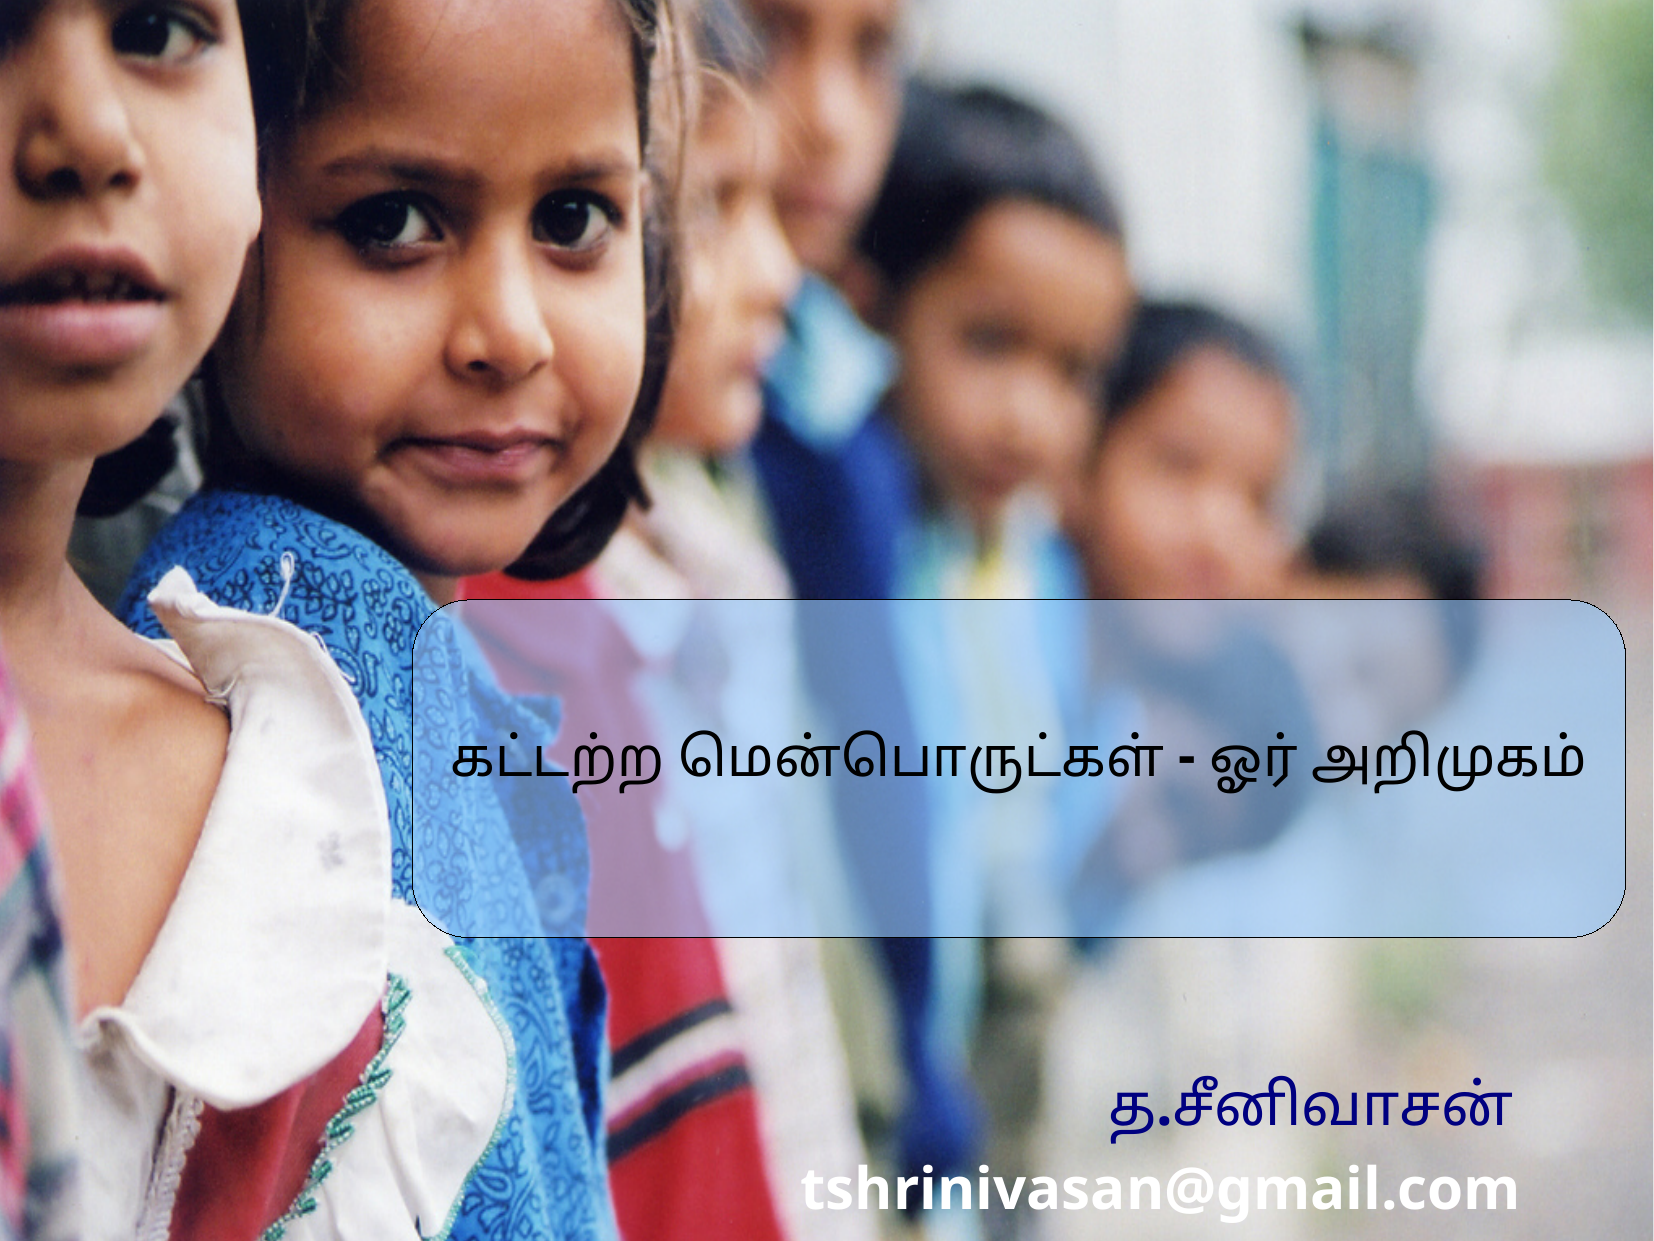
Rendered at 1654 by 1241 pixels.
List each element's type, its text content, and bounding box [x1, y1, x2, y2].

picture [0, 0, 1654, 1241]
text_box கட்டற்ற மென்பொருட்கள் - ஓர் அறிமுகம் [412, 599, 1626, 938]
